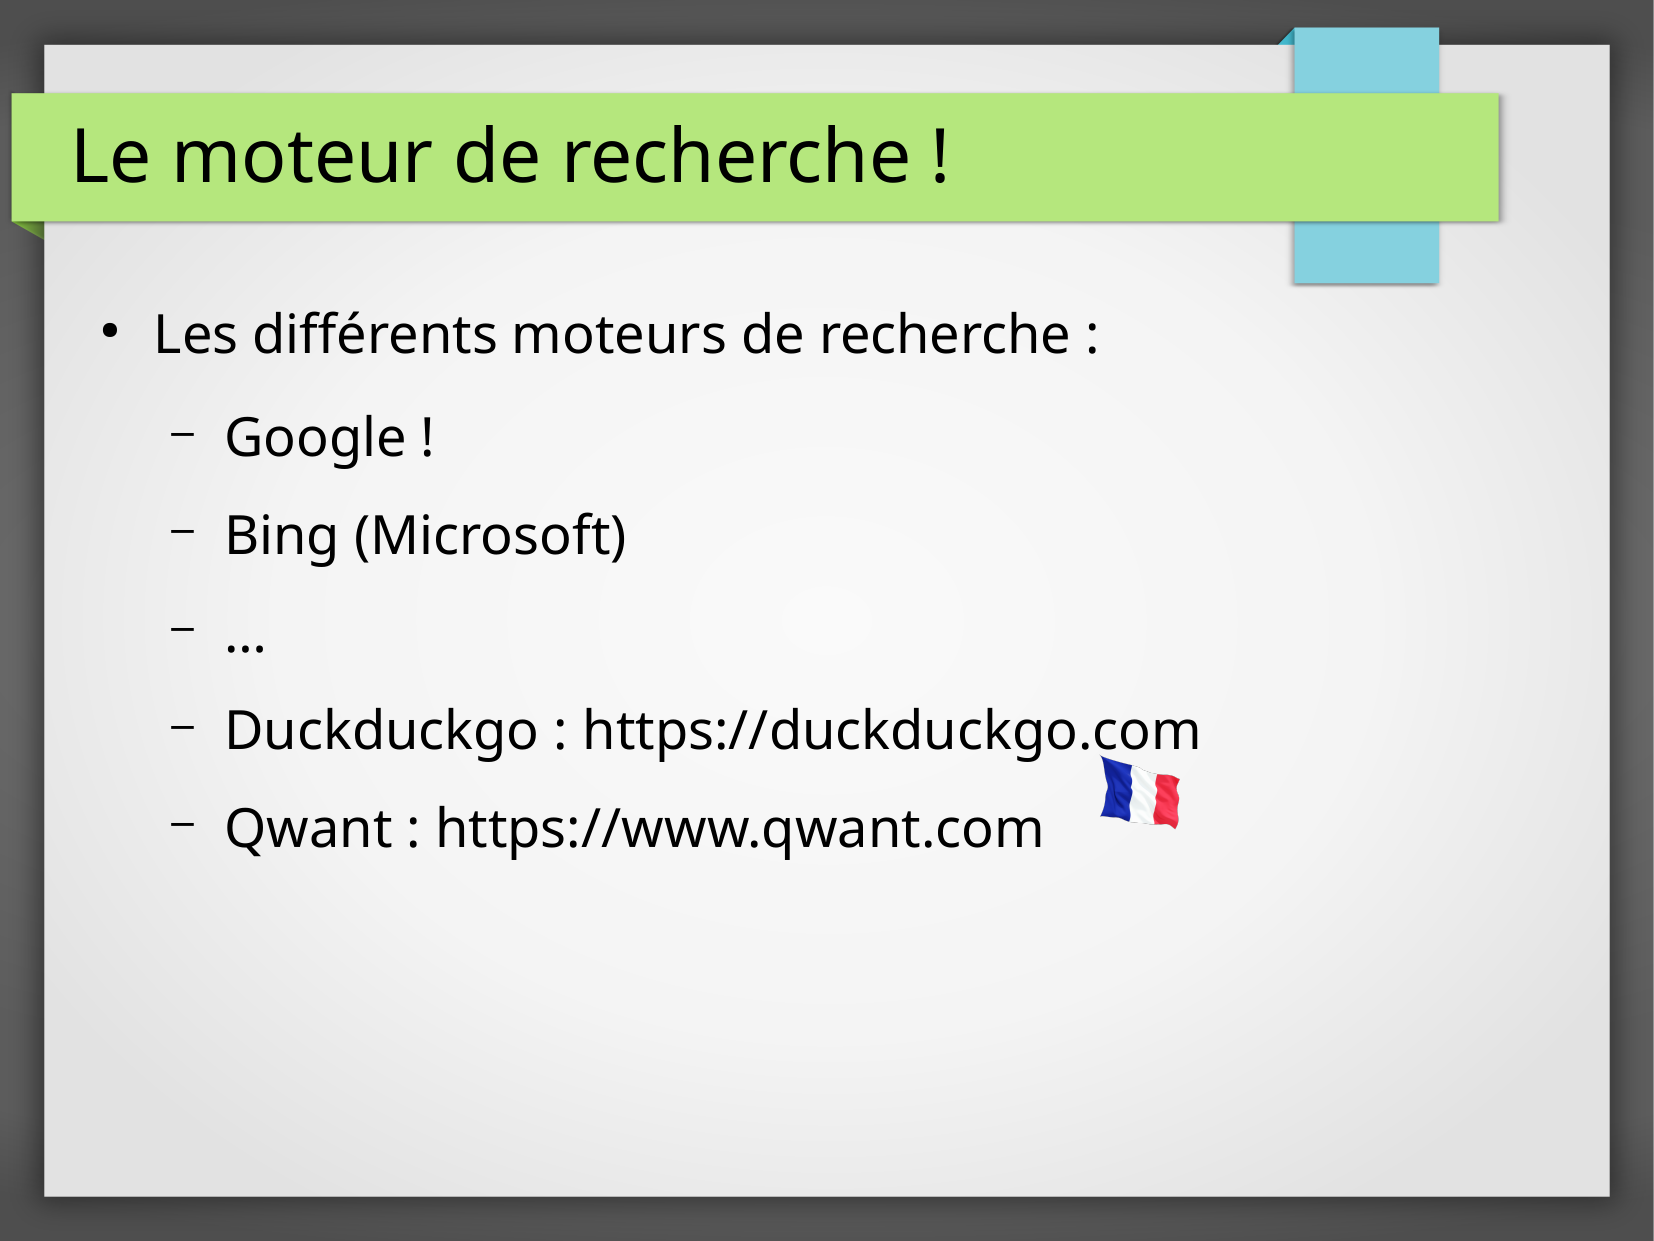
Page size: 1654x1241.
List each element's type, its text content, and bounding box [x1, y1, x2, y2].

list Les différents moteurs de recherche : Google ! Bing (Microsoft) … Duckduckgo : https://duckduckgo.com Qwant : https://www.qwant.com [82, 295, 1571, 1015]
picture [0, 0, 1654, 1241]
title Le moteur de recherche ! [70, 60, 1524, 248]
